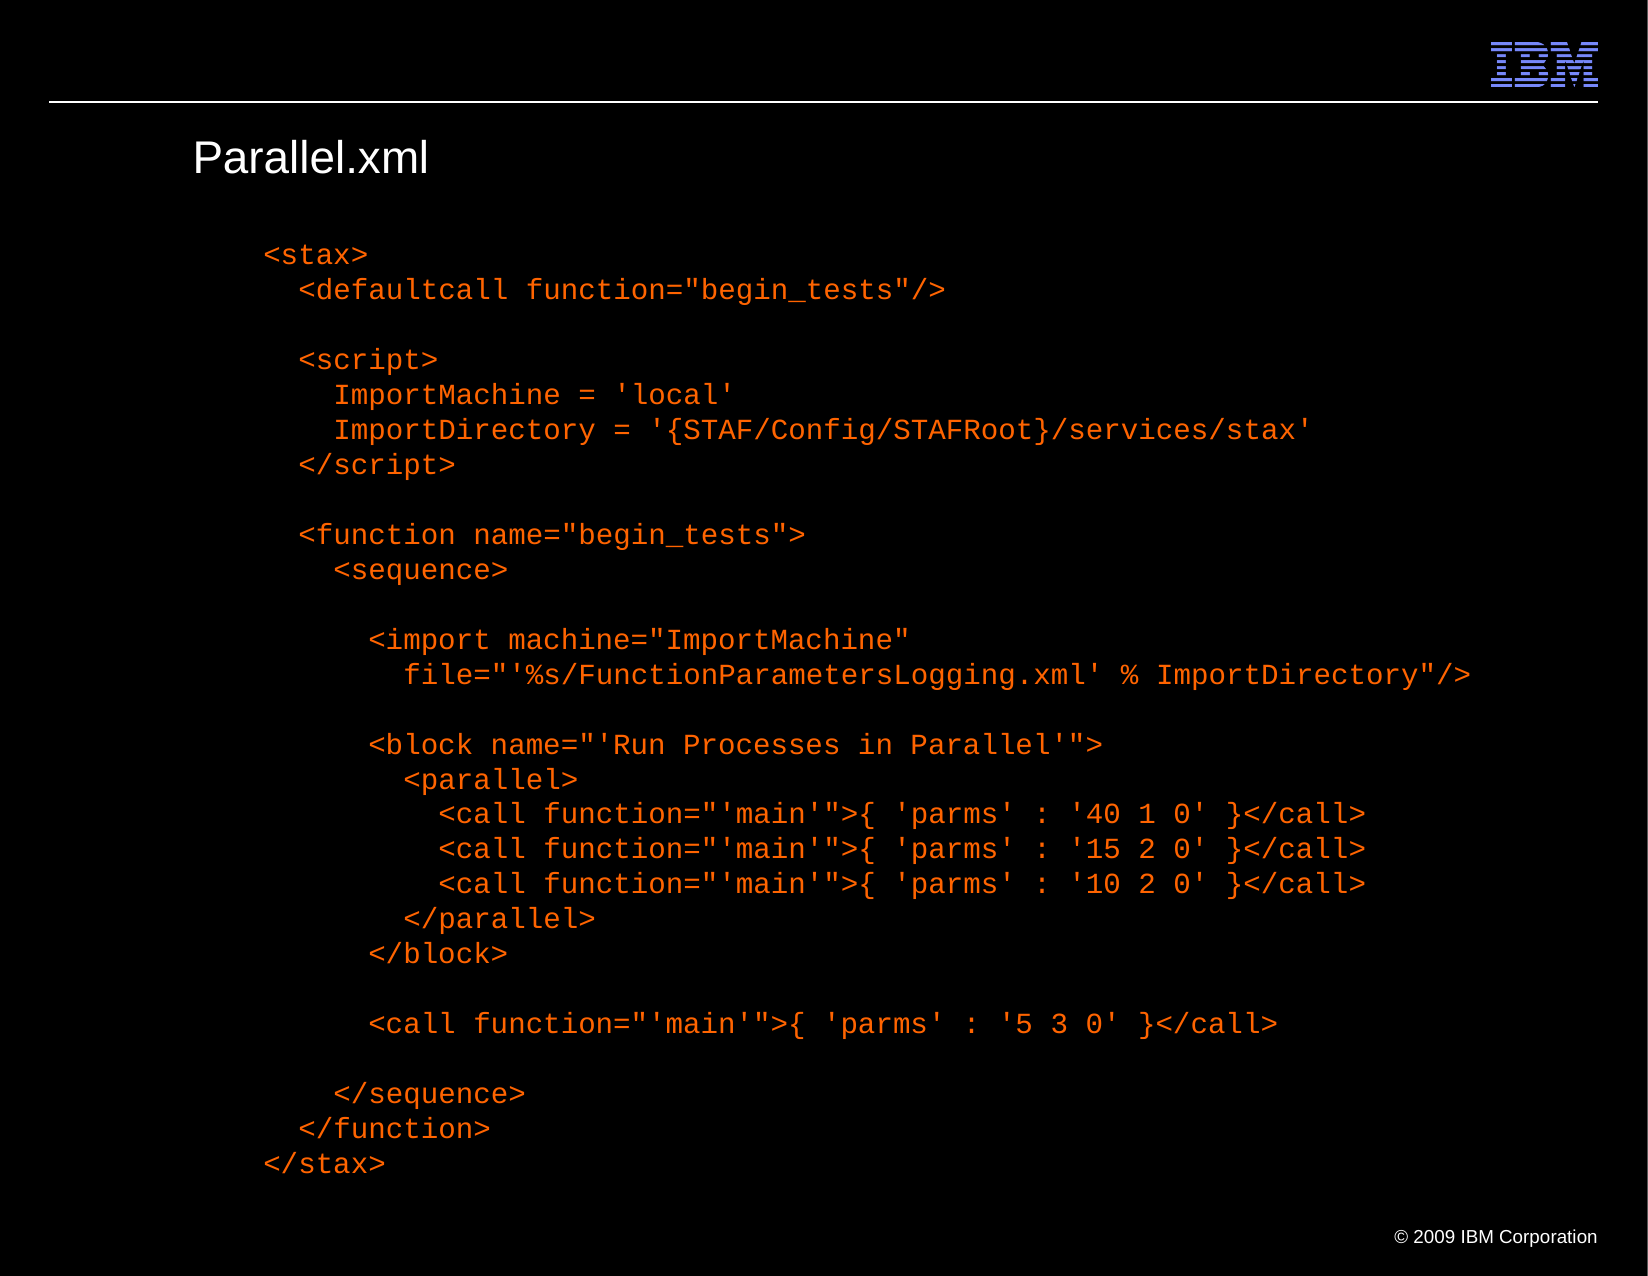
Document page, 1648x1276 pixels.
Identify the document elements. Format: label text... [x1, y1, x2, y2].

picture [1491, 42, 1598, 87]
text_box <stax> <defaultcall function="begin_tests"/> <script> ImportMachine = 'local' ImportDirectory = '{STAF/Config/STAFRoot}/services/stax' </script> <function name="begin_tests"> <sequence> <import machine="ImportMachine" file="'%s/FunctionParametersLogging.xml' % ImportDirectory"/> <block name="'Run Processes in Parallel'"> <parallel> <call function="'main'">{ 'parms' : '40 1 0' }</call> <call function="'main'">{ 'parms' : '15 2 0' }</call> <call function="'main'">{ 'parms' : '10 2 0' }</call> </parallel> </block> <call function="'main'">{ 'parms' : '5 3 0' }</call> </sequence> </function> </stax> [248, 227, 1648, 1223]
title Parallel.xml [175, 125, 1648, 219]
